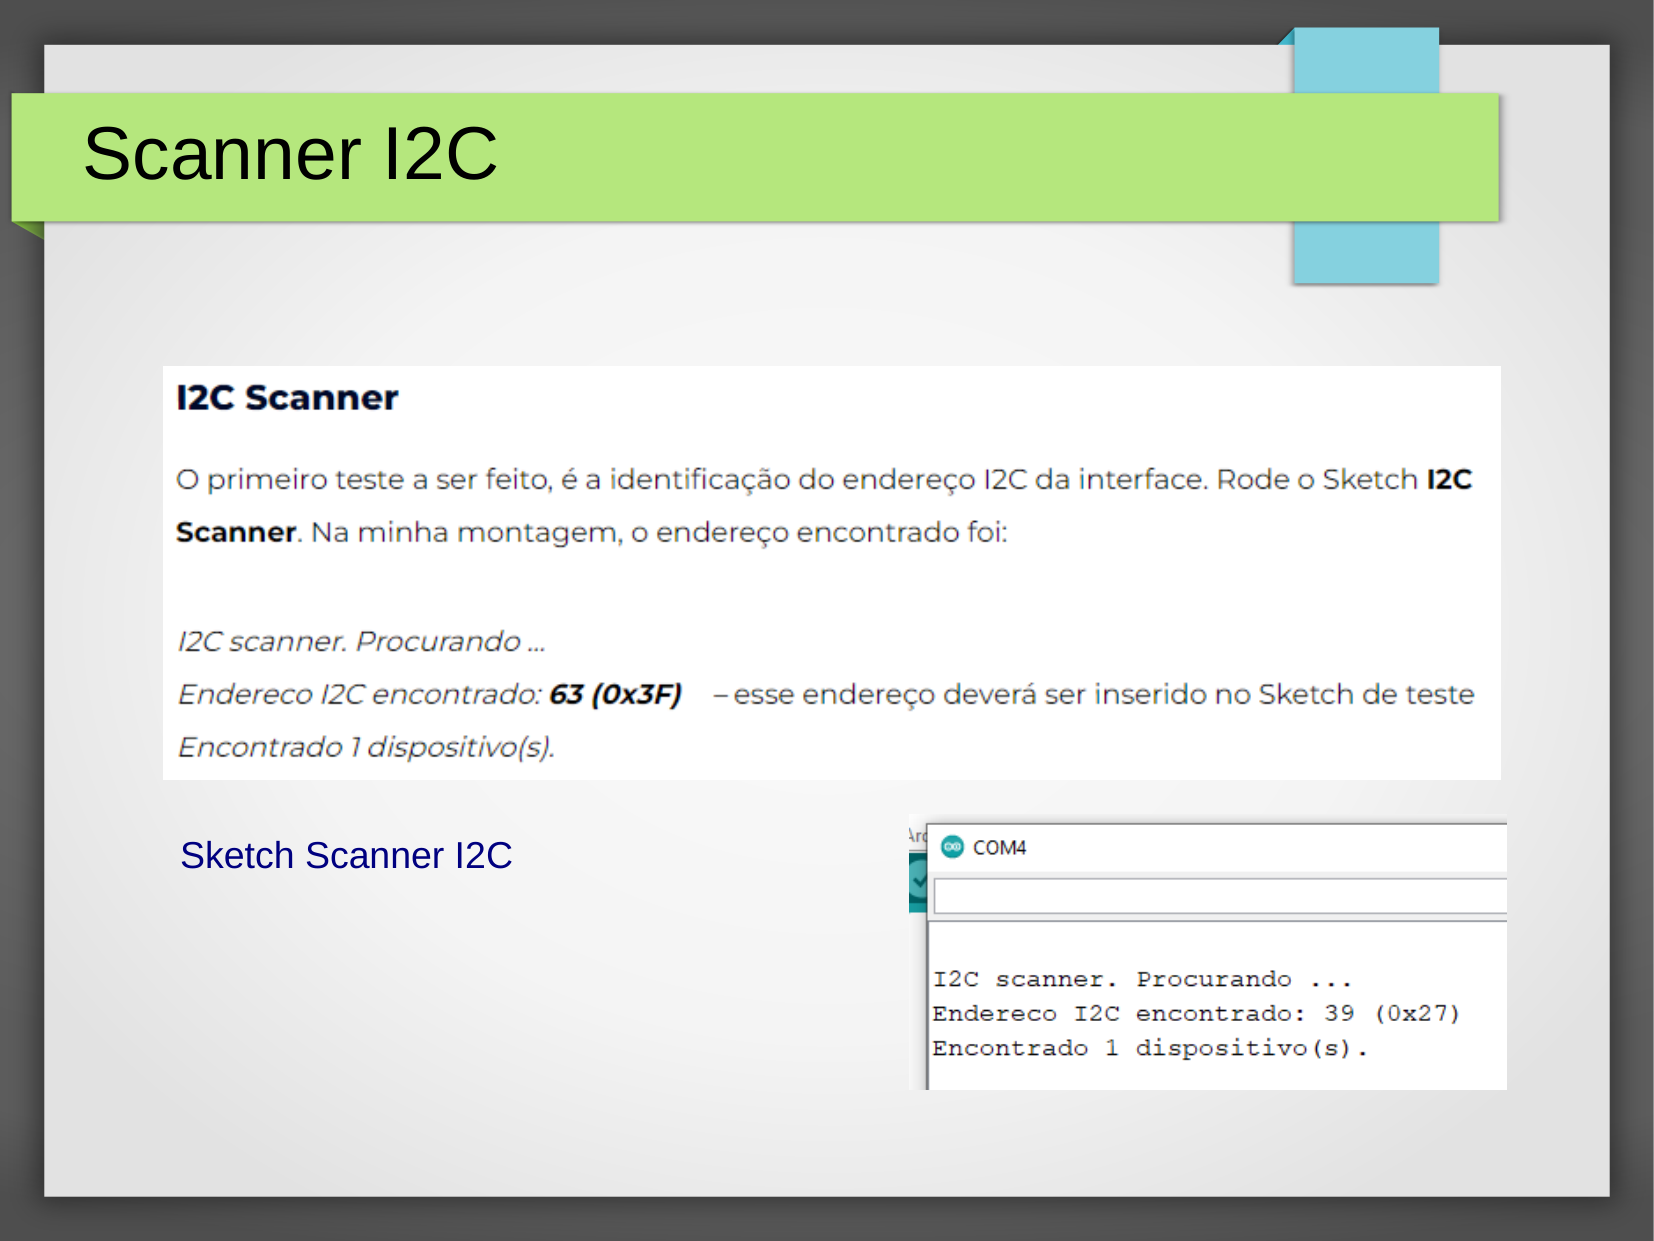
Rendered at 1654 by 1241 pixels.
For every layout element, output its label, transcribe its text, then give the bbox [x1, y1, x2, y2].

picture [0, 0, 1654, 1241]
title Scanner I2C [82, 94, 1264, 213]
text_box Sketch Scanner I2C [165, 826, 717, 897]
